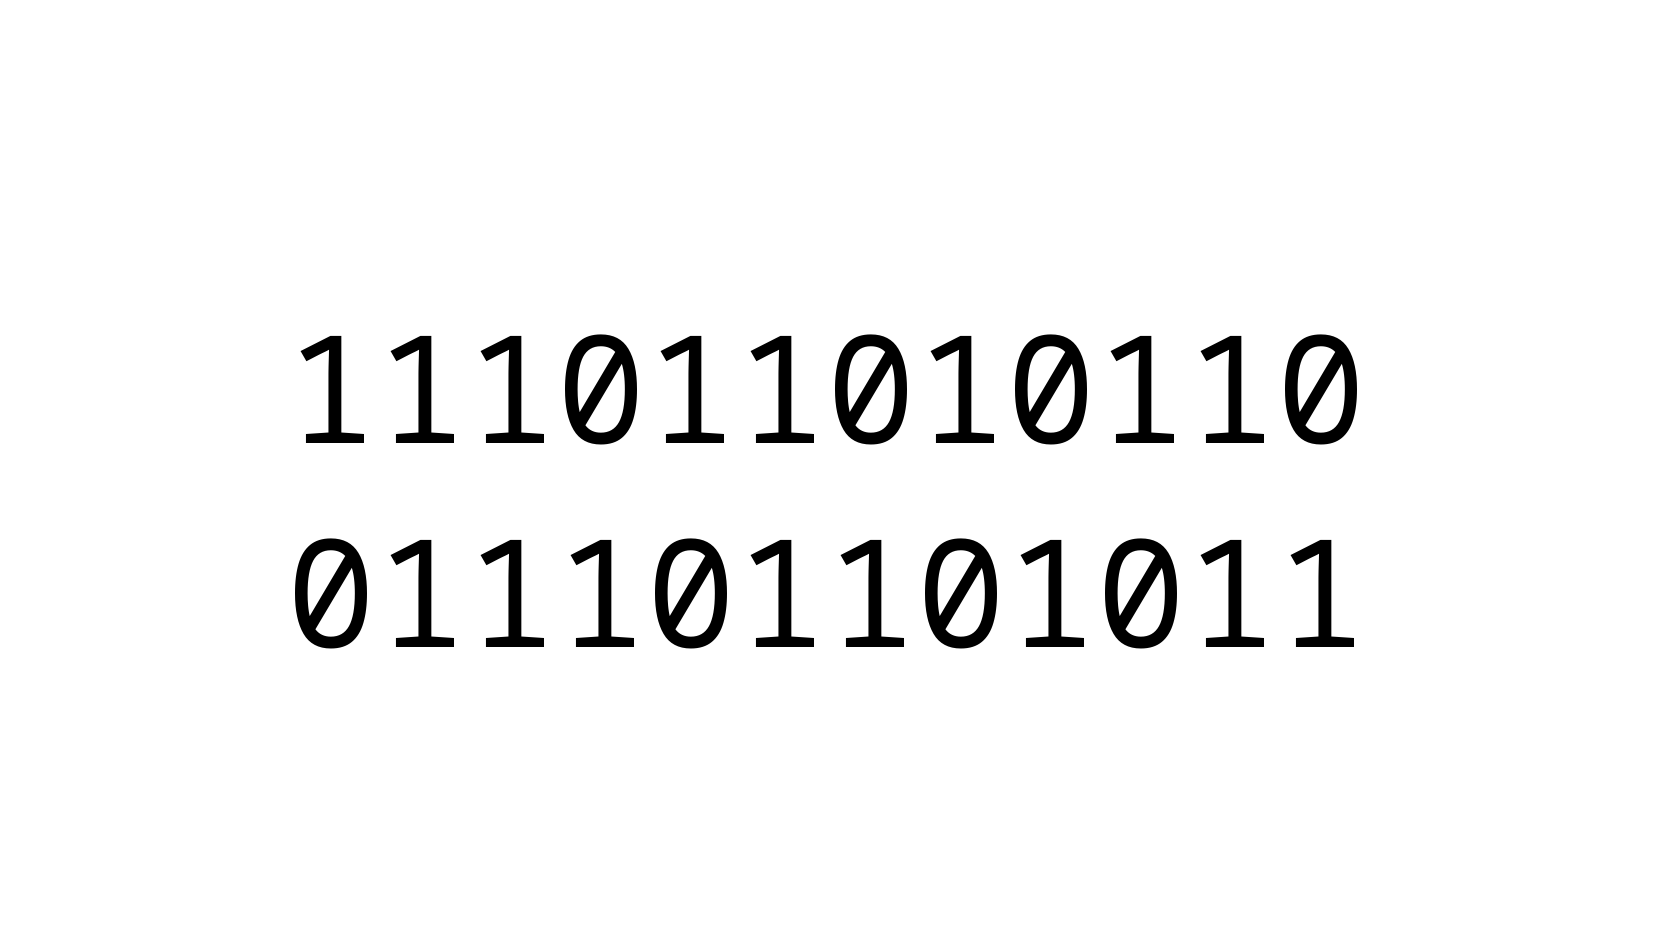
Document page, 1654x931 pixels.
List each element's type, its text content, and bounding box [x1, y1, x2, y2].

subtitle 111011010110 011101101011 [82, 187, 1571, 788]
